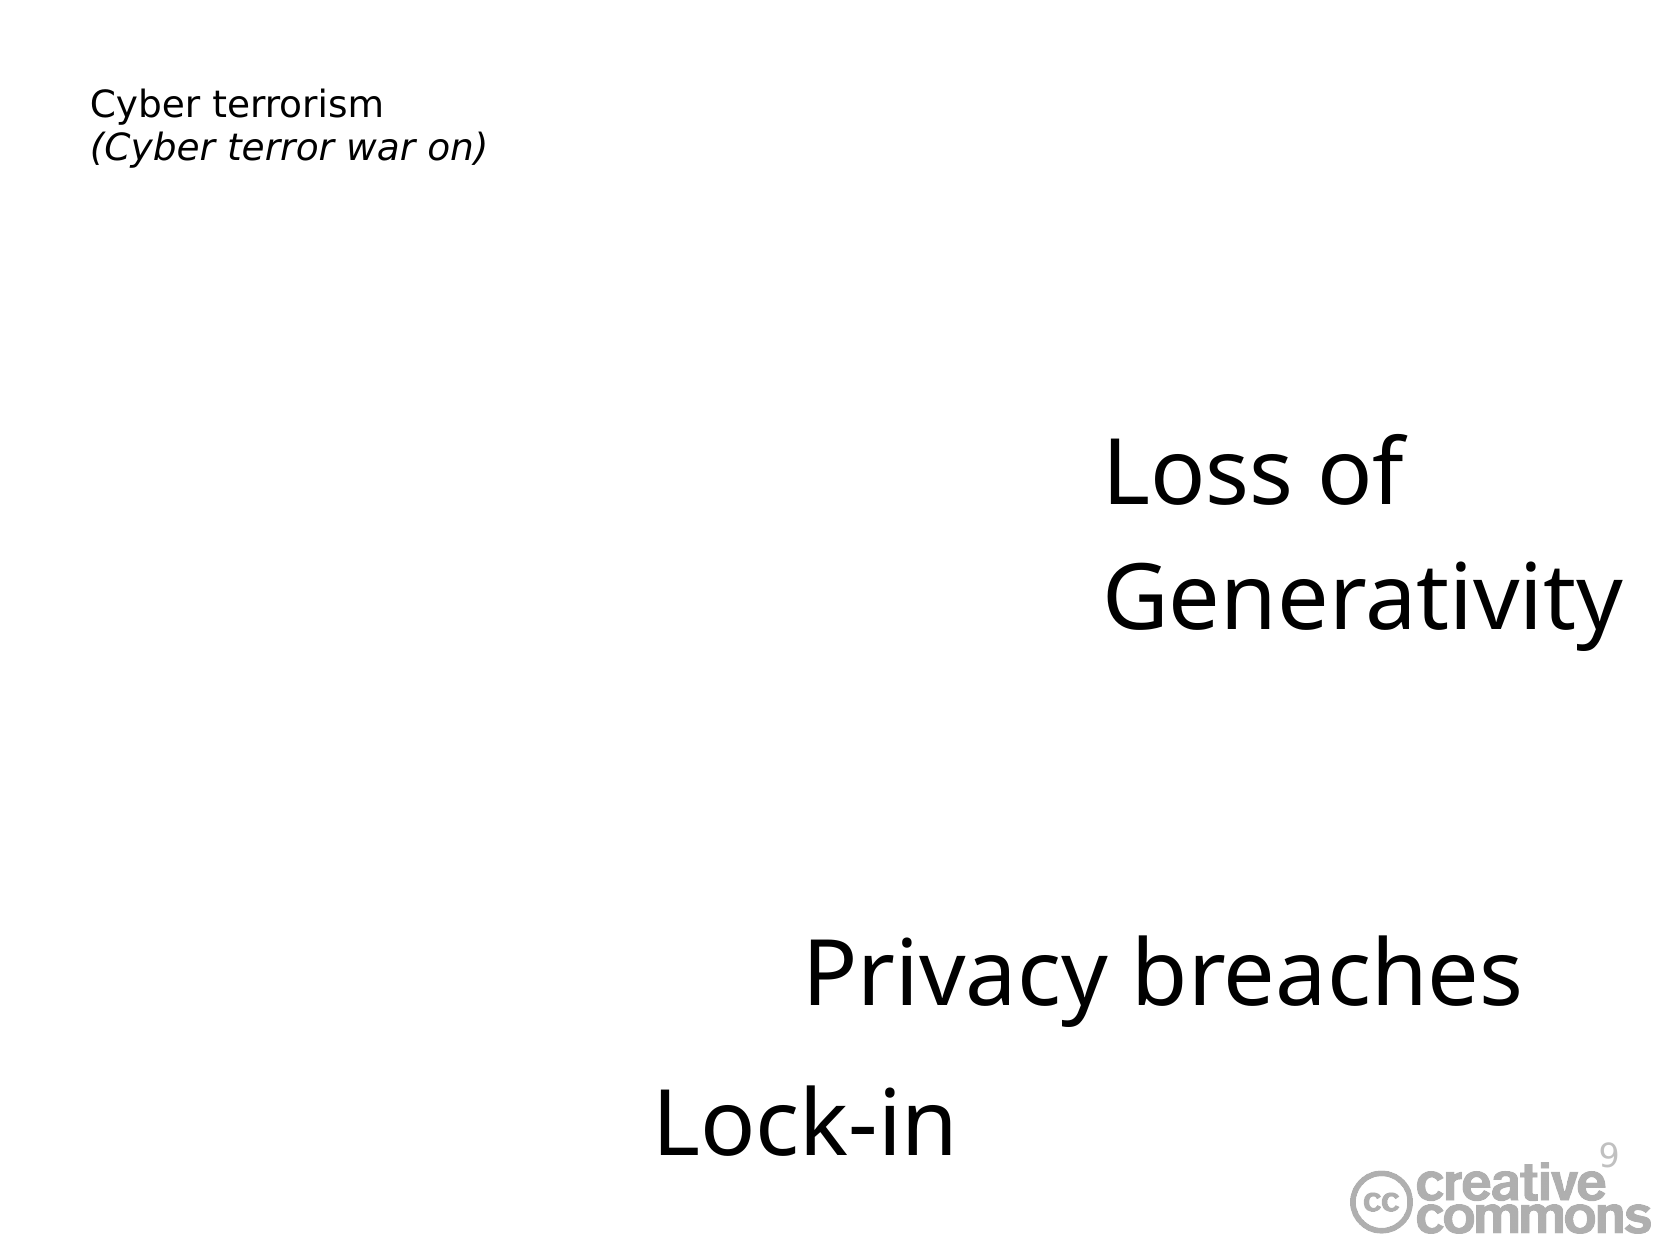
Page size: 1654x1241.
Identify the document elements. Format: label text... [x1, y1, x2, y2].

text_box Lock-in [637, 1050, 958, 1188]
text_box Privacy breaches [787, 900, 1508, 1038]
text_box Cyber terrorism (Cyber terror war on) [75, 75, 495, 177]
text_box Loss of Generativity [1087, 399, 1569, 638]
picture [1350, 1162, 1651, 1234]
